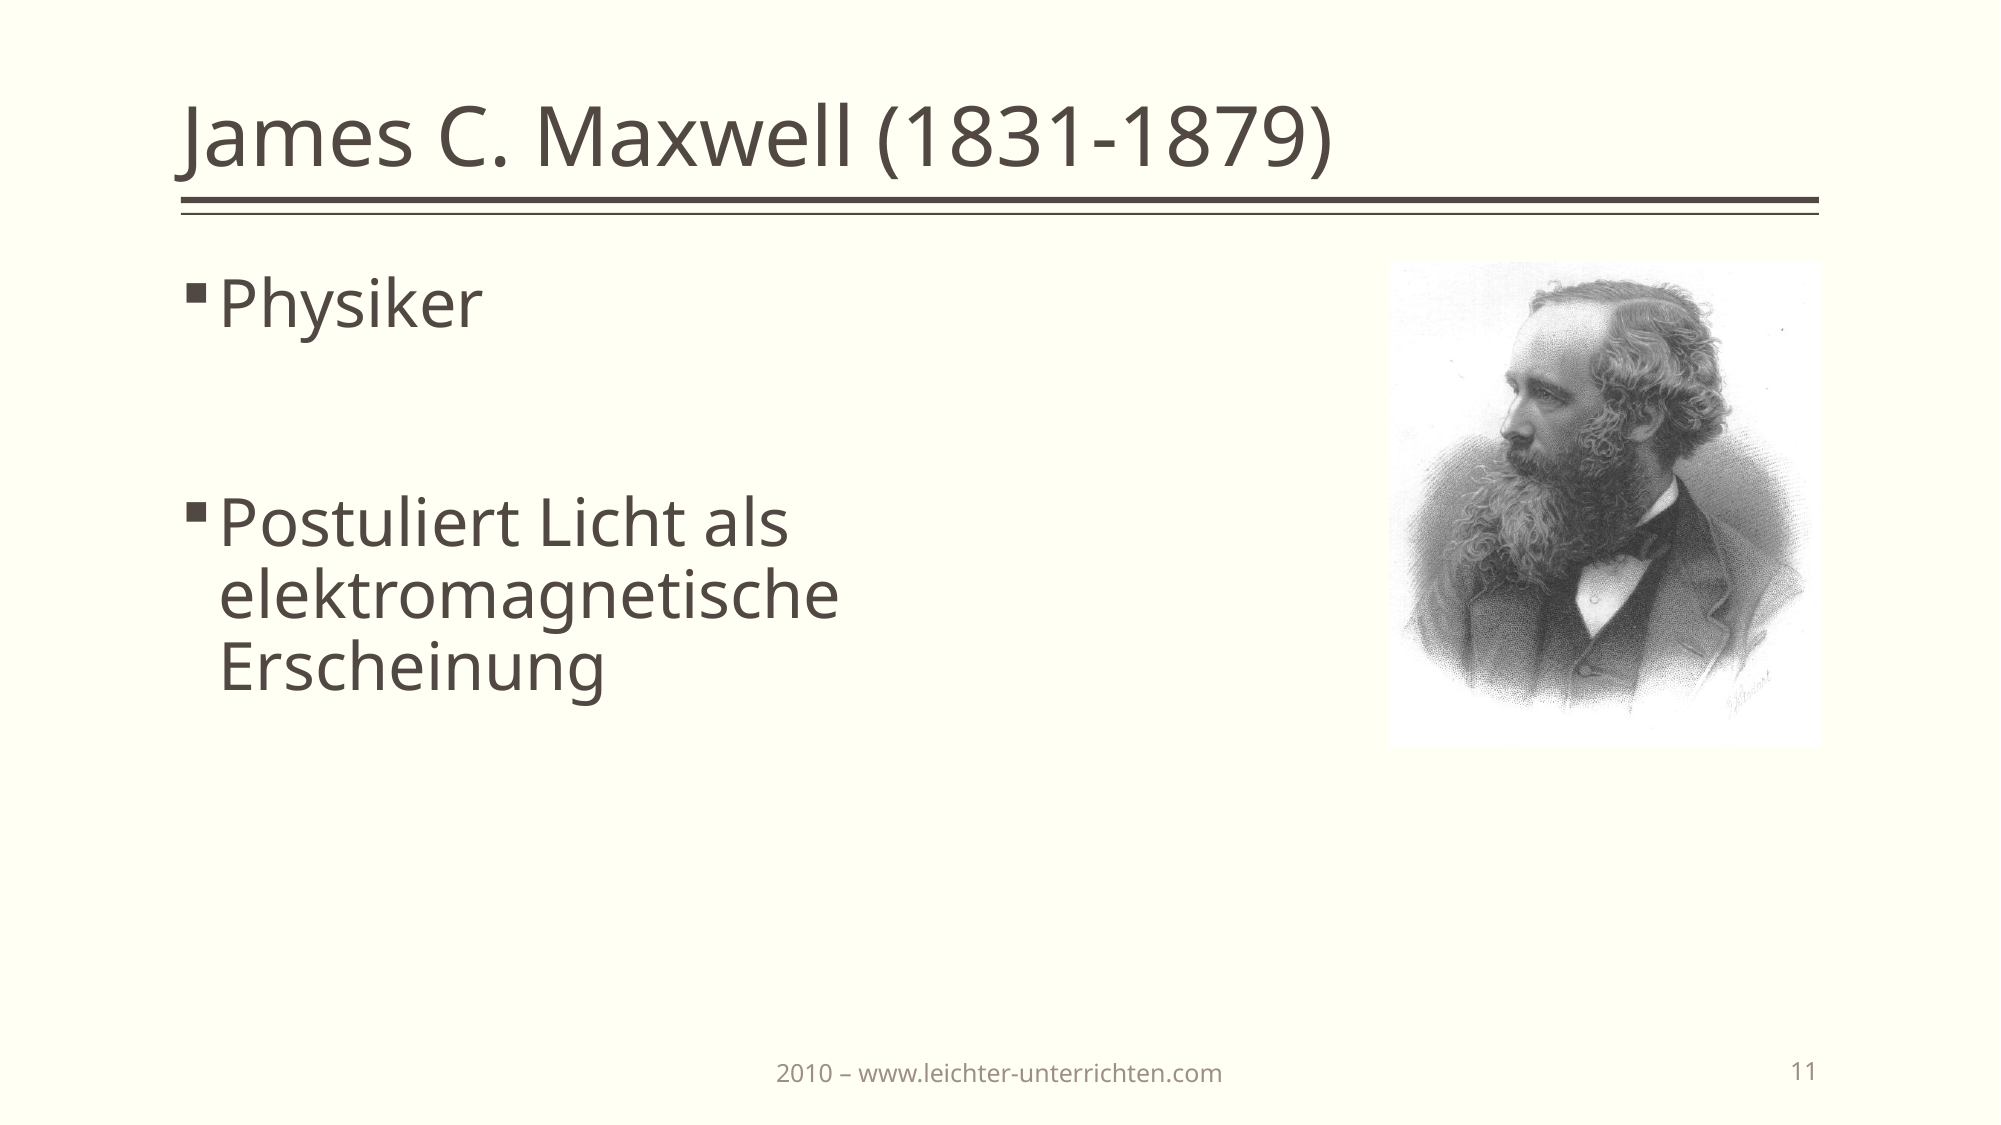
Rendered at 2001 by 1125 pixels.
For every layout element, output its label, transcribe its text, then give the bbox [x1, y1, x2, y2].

title James C. Maxwell (1831-1879) [181, 12, 1819, 193]
picture [1389, 262, 1821, 747]
list Physiker Postuliert Licht als elektromagnetische Erscheinung [181, 262, 1819, 1013]
slide_number <Foliennummer> [1518, 1042, 1819, 1103]
footer 2010 – www.leichter-unterrichten.com [481, 1042, 1518, 1103]
